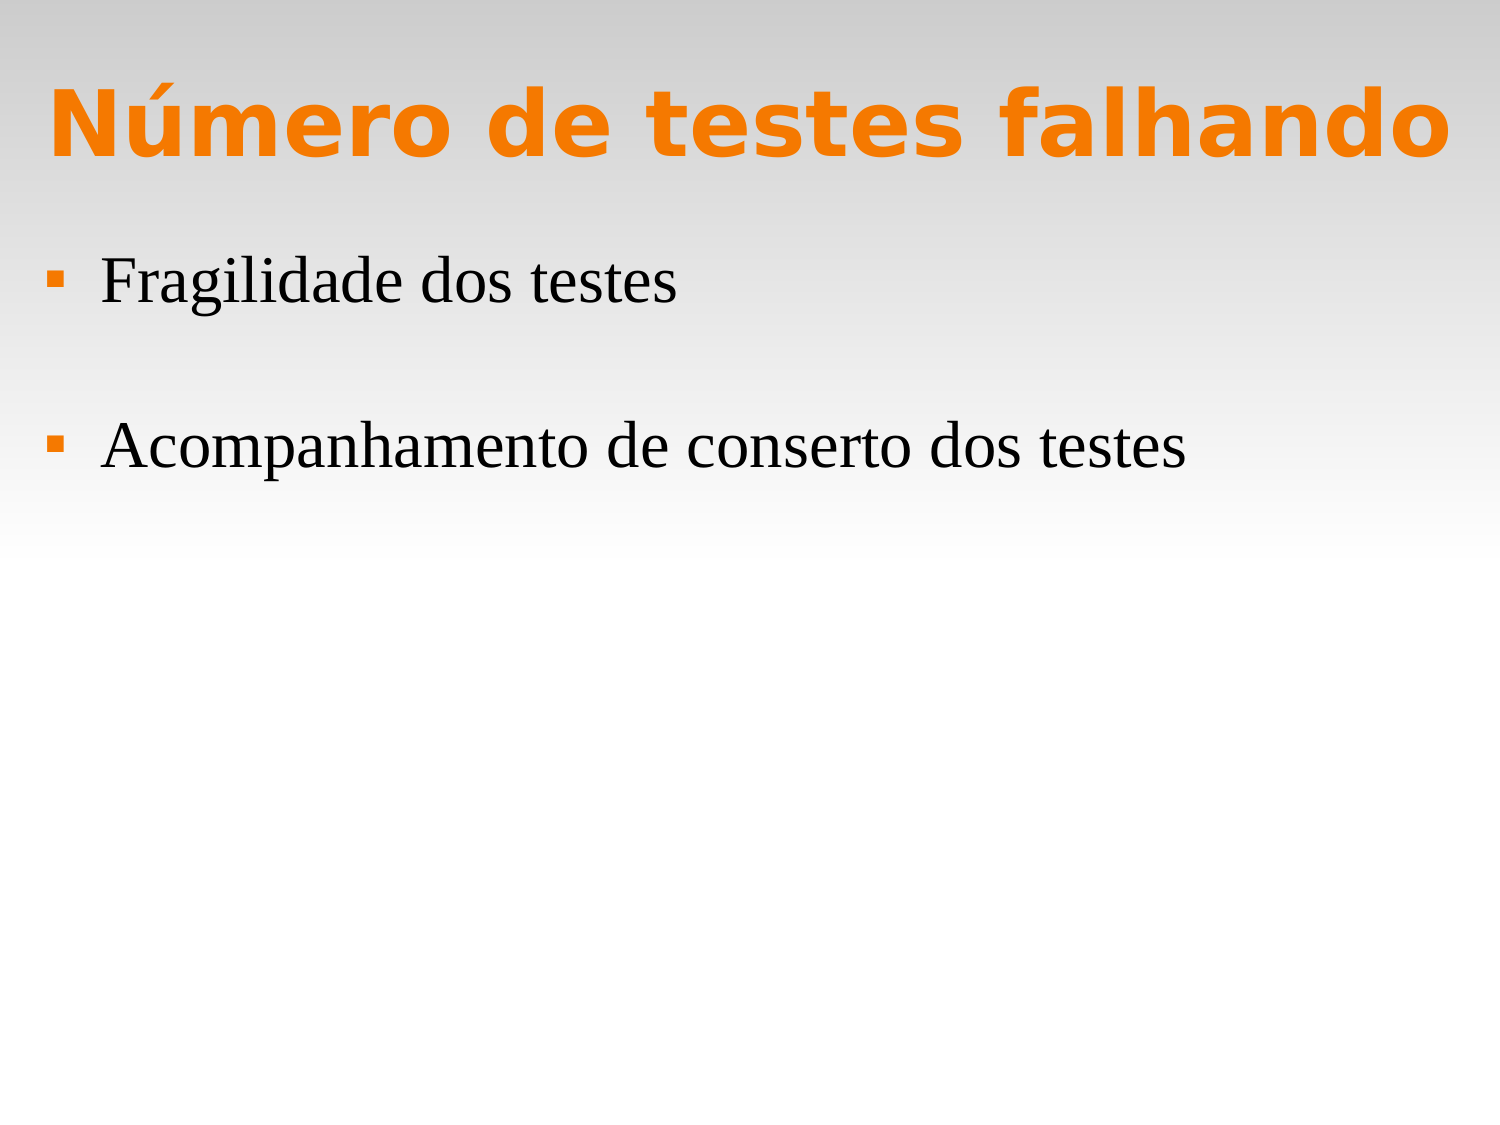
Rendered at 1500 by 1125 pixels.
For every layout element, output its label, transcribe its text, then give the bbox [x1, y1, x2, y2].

title Número de testes falhando [29, 30, 1471, 219]
list Fragilidade dos testes Acompanhamento de conserto dos testes [29, 243, 1471, 1047]
